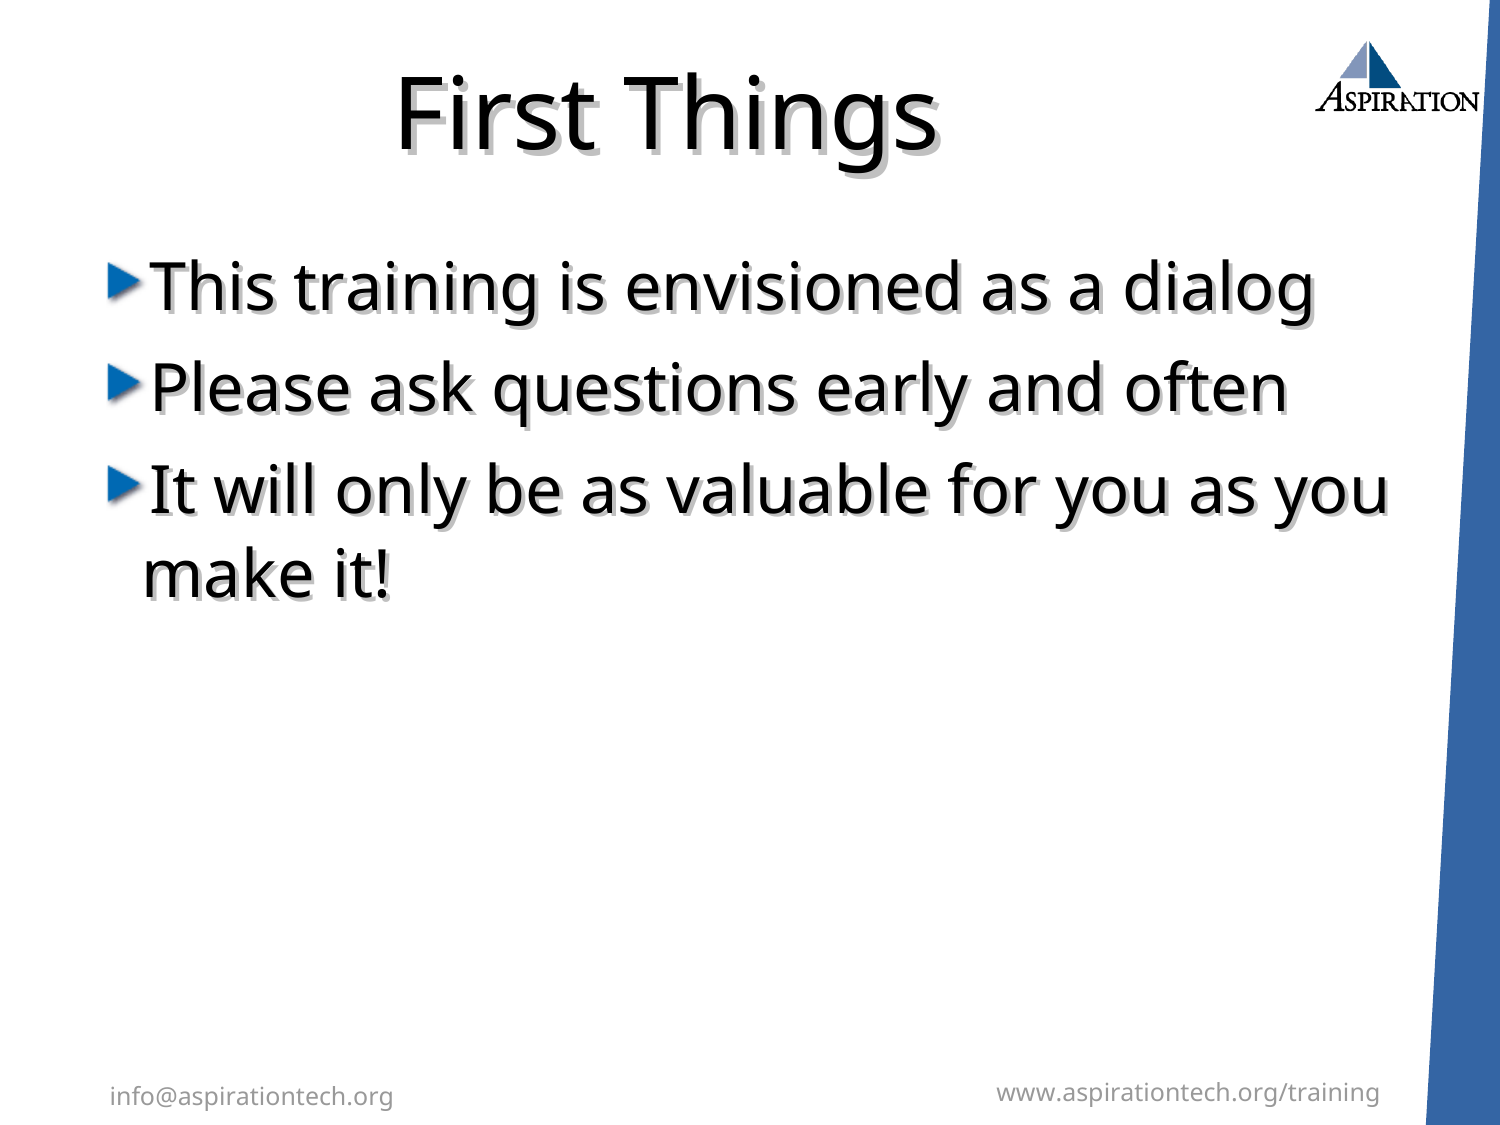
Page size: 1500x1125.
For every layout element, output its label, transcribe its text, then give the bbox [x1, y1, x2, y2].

list This training is envisioned as a dialog Please ask questions early and often It will only be as valuable for you as you make it! [49, 238, 1447, 892]
picture [1315, 41, 1480, 120]
title First Things [49, 19, 1284, 206]
